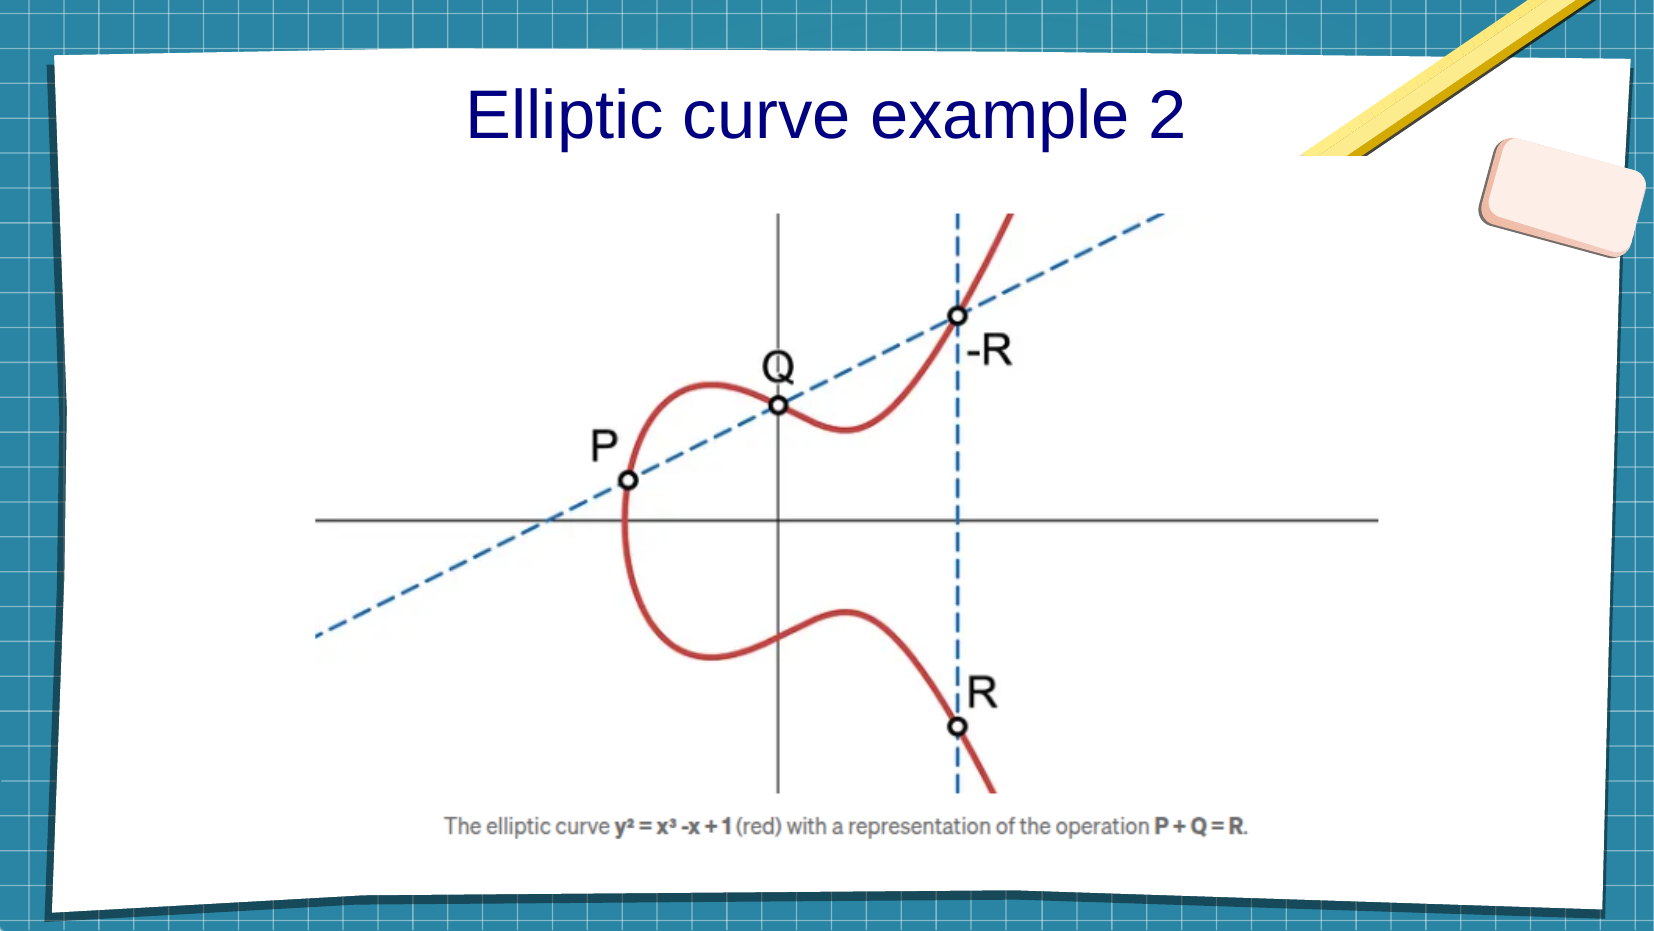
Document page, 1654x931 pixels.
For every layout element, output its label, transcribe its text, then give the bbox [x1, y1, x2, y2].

picture [278, 156, 1388, 886]
title Elliptic curve example 2 [82, 37, 1571, 193]
